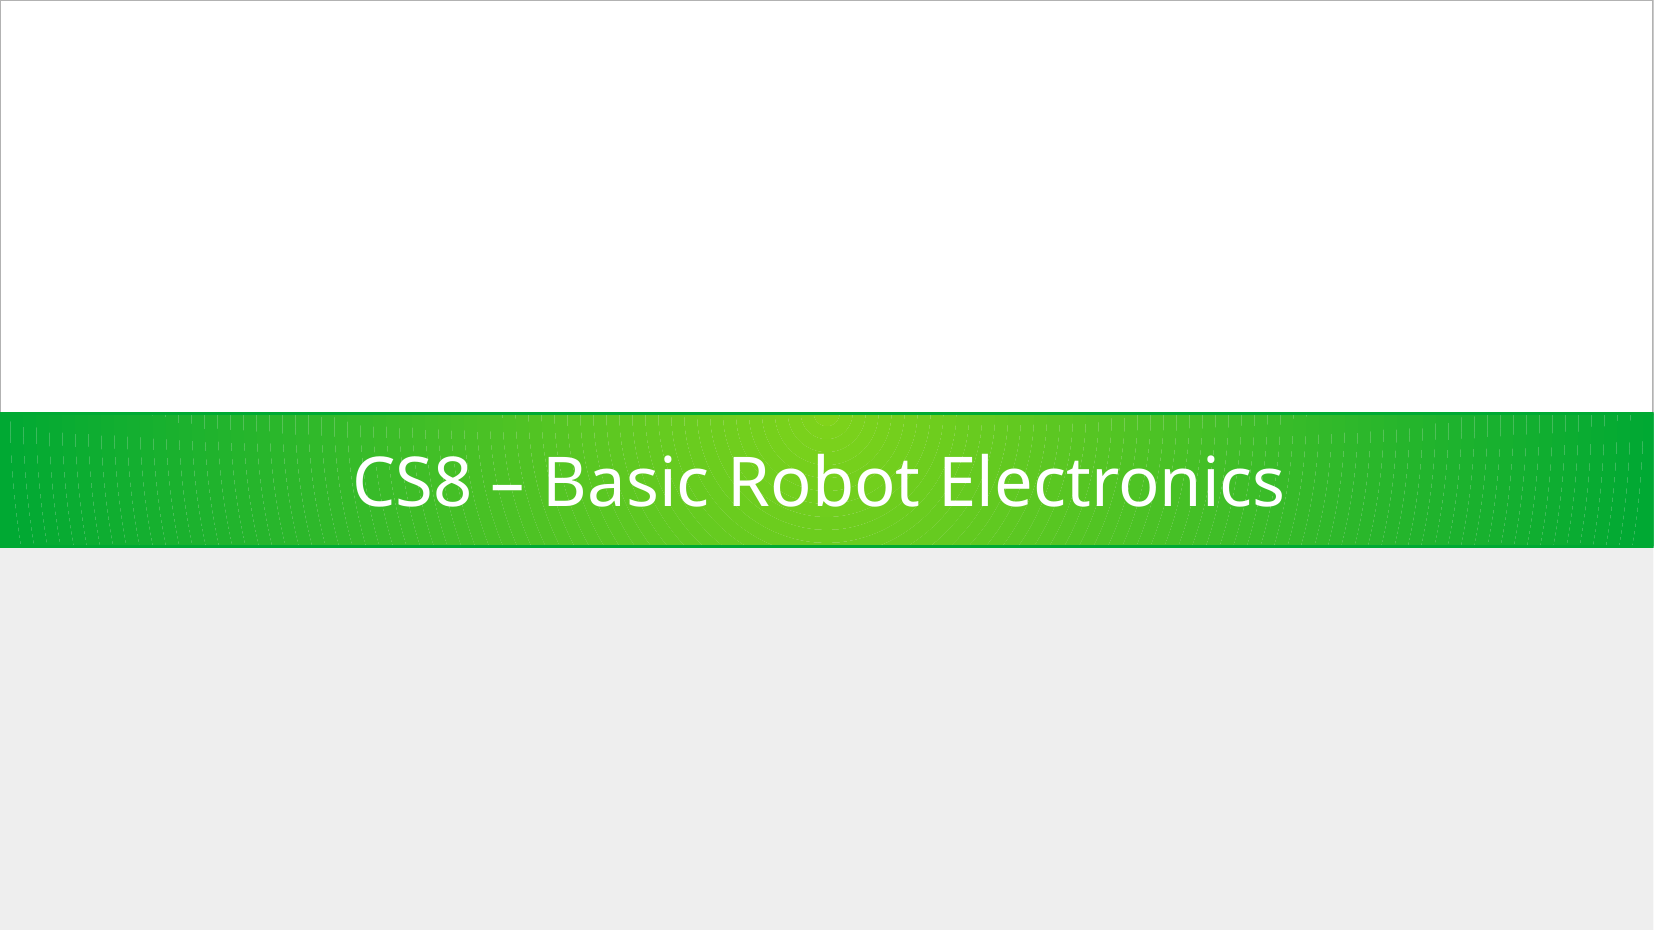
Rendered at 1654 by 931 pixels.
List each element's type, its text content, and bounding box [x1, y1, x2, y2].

title CS8 – Basic Robot Electronics [73, 428, 1565, 532]
